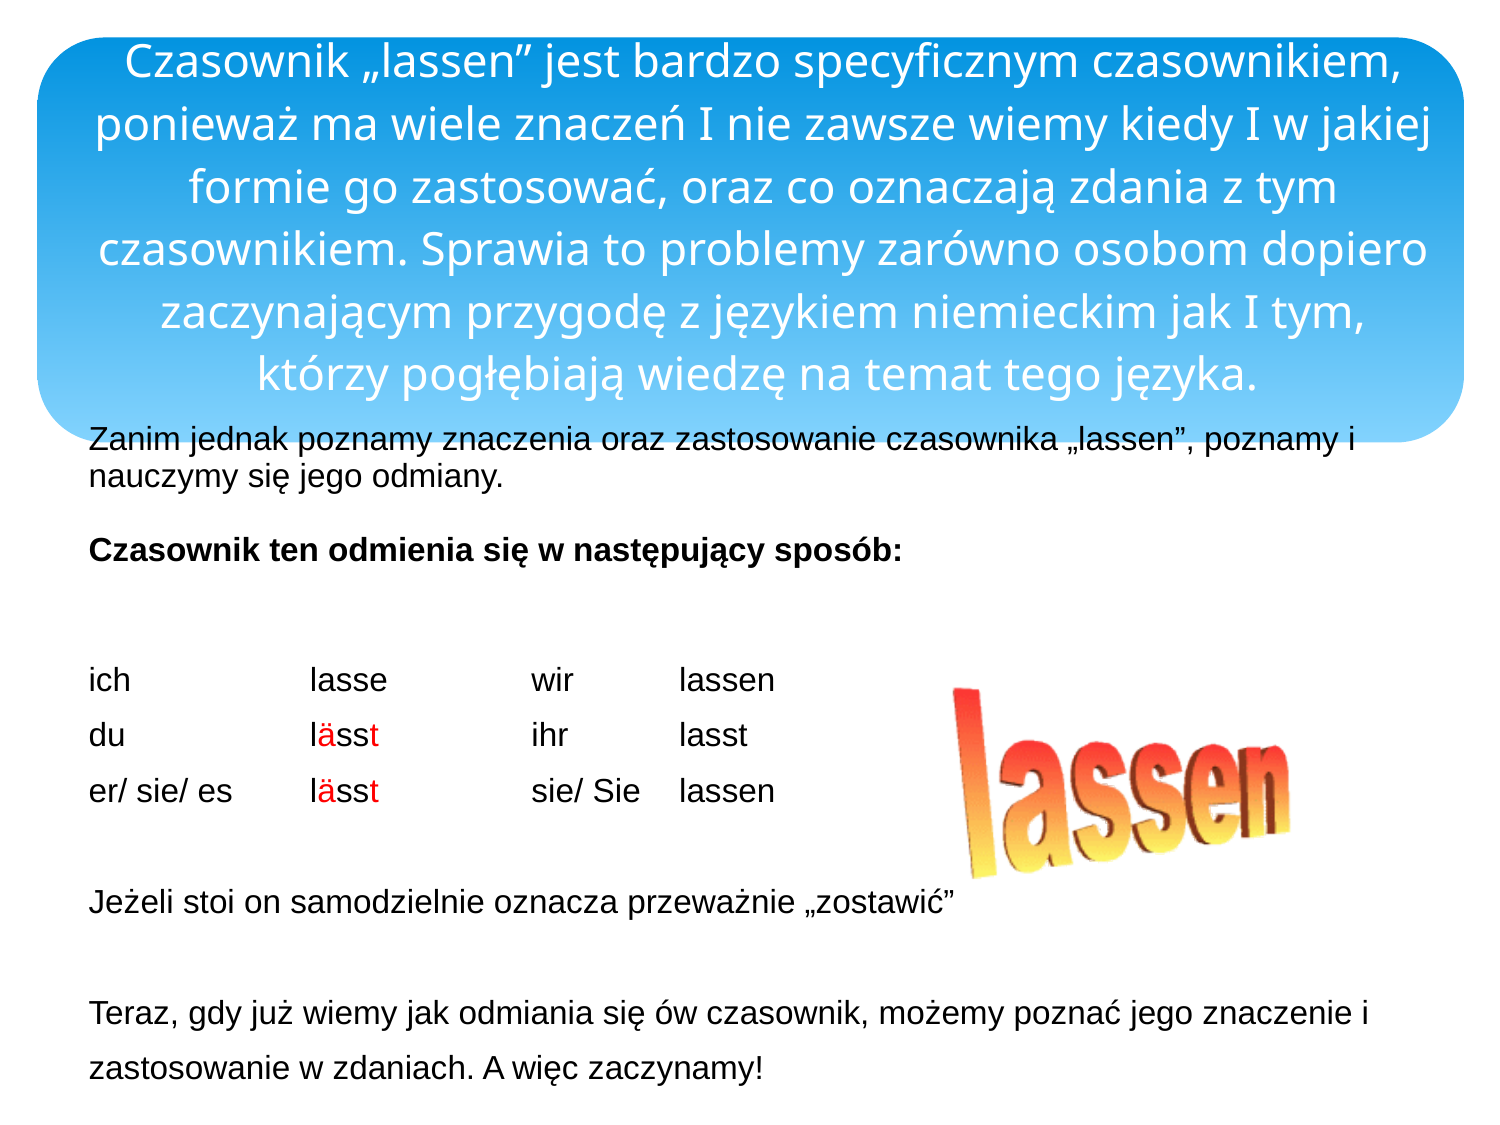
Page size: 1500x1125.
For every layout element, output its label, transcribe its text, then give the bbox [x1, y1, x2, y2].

title Czasownik „lassen” jest bardzo specyficznym czasownikiem, ponieważ ma wiele znaczeń I nie zawsze wiemy kiedy I w jakiej formie go zastosować, oraz co oznaczają zdania z tym czasownikiem. Sprawia to problemy zarówno osobom dopiero zaczynającym przygodę z językiem niemieckim jak I tym, którzy pogłębiają wiedzę na temat tego języka. [88, 52, 1439, 416]
subtitle Zanim jednak poznamy znaczenia oraz zastosowanie czasownika „lassen”, poznamy i nauczymy się jego odmiany. Czasownik ten odmienia się w następujący sposób: ich lasse wir lassen du lässt ihr lasst er/ sie/ es lässt sie/ Sie lassen Jeżeli stoi on samodzielnie oznacza przeważnie „zostawić” Teraz, gdy już wiemy jak odmiania się ów czasownik, możemy poznać jego znaczenie i zastosowanie w zdaniach. A więc zaczynamy! [88, 416, 1447, 1125]
picture [944, 679, 1300, 886]
